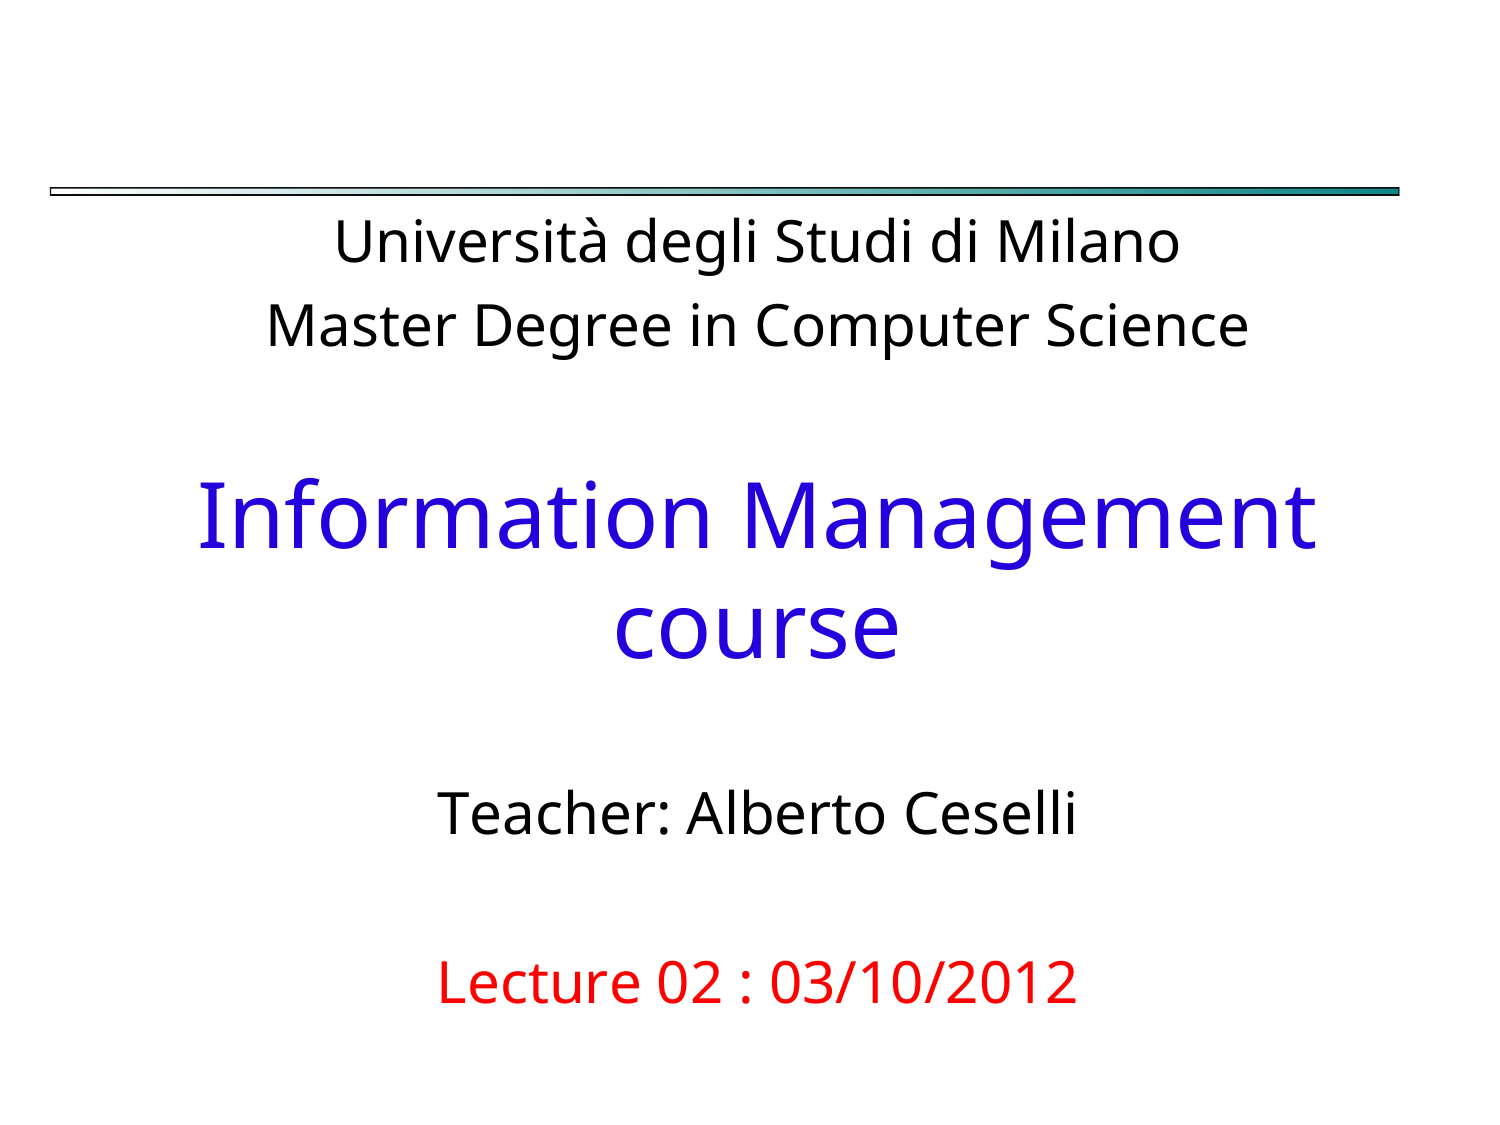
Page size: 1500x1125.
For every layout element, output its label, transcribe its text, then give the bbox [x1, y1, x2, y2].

subtitle Università degli Studi di Milano Master Degree in Computer Science Information Management course Teacher: Alberto Ceselli Lecture 02 : 03/10/2012 [124, 55, 1391, 1125]
